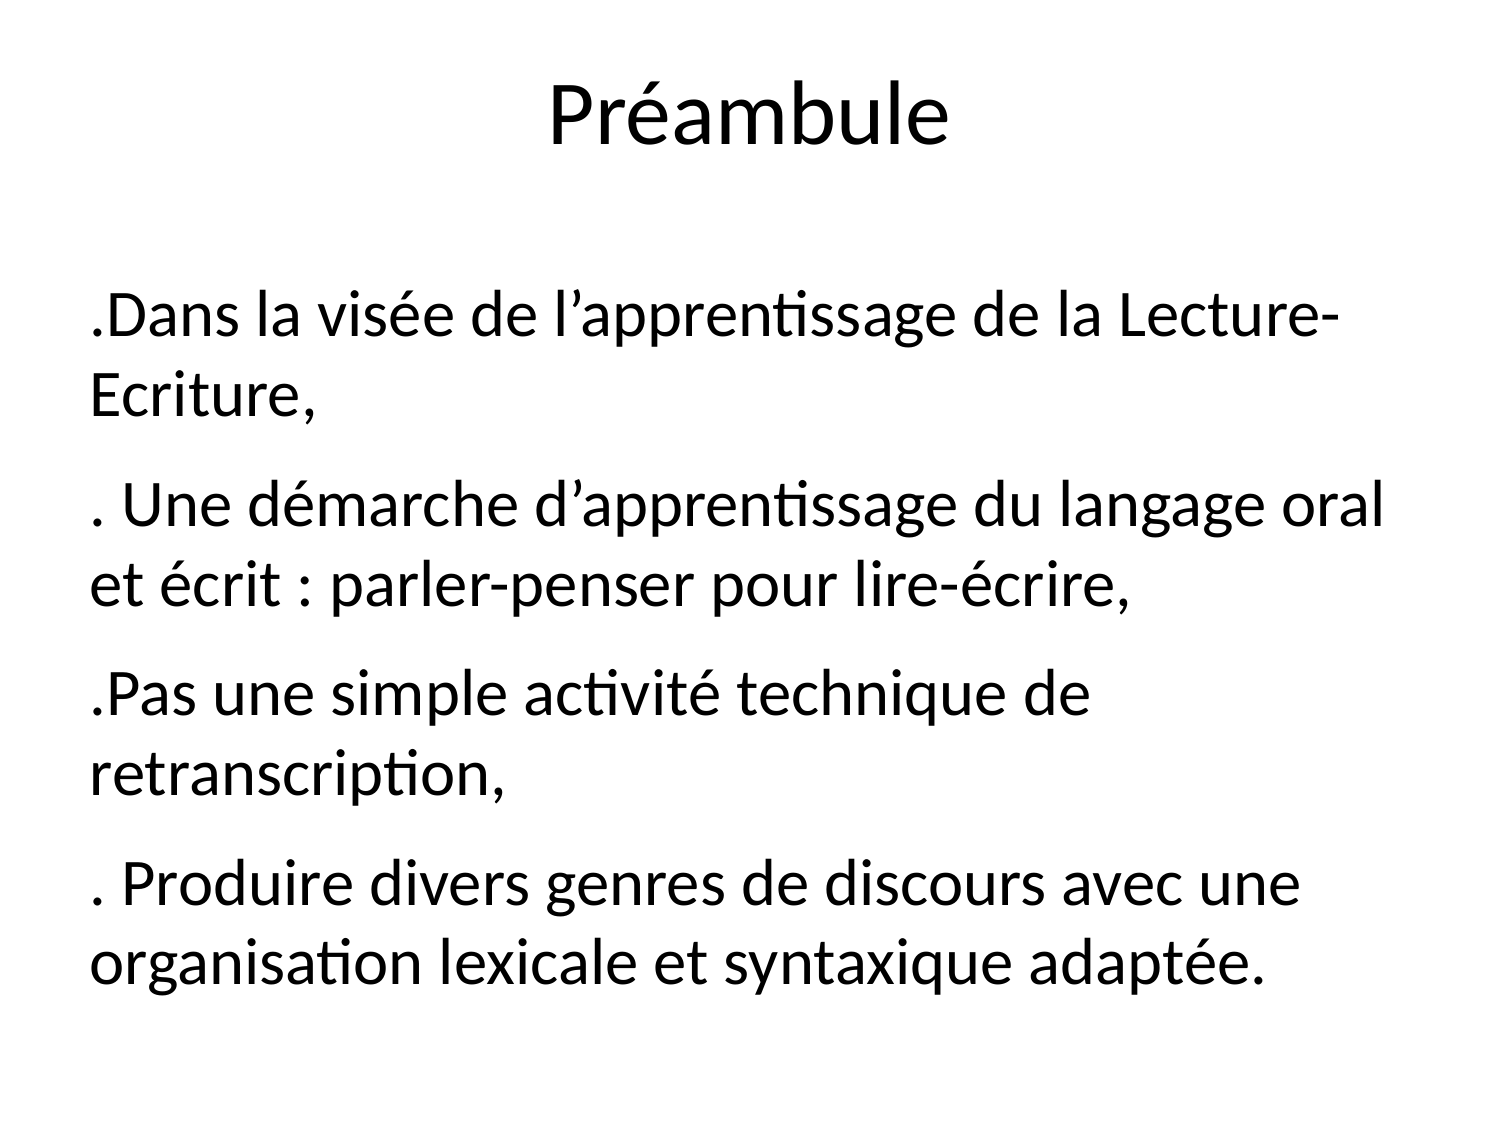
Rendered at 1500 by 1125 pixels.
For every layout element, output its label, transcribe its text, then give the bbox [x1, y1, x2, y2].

list .Dans la visée de l’apprentissage de la Lecture-Ecriture, . Une démarche d’apprentissage du langage oral et écrit : parler-penser pour lire-écrire, .Pas une simple activité technique de retranscription, . Produire divers genres de discours avec une organisation lexicale et syntaxique adaptée. [75, 262, 1425, 1005]
title Préambule [75, 45, 1425, 233]
